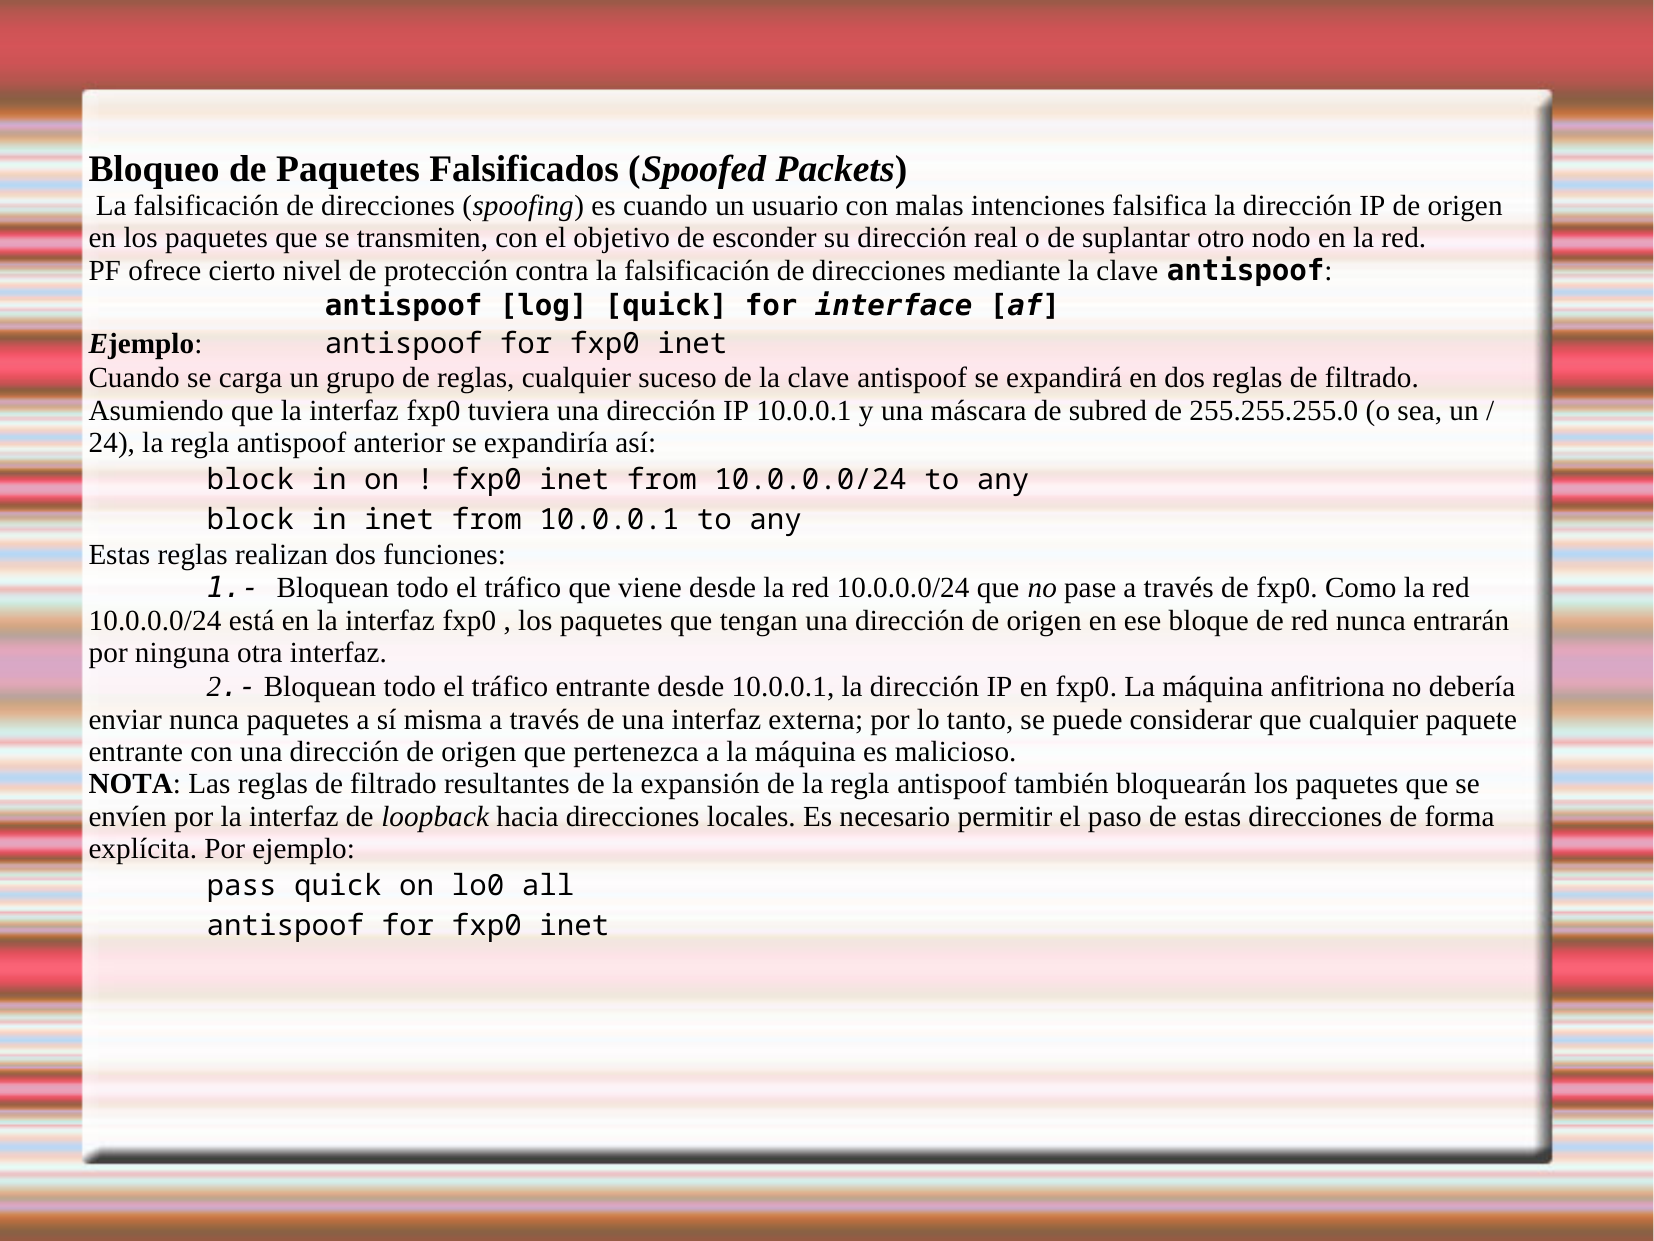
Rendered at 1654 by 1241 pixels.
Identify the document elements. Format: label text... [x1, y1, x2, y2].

text_box Bloqueo de Paquetes Falsificados (Spoofed Packets) La falsificación de direcciones (spoofing) es cuando un usuario con malas intenciones falsifica la dirección IP de origen en los paquetes que se transmiten, con el objetivo de esconder su dirección real o de suplantar otro nodo en la red. PF ofrece cierto nivel de protección contra la falsificación de direcciones mediante la clave antispoof: antispoof [log] [quick] for interface [af] Ejemplo: antispoof for fxp0 inet Cuando se carga un grupo de reglas, cualquier suceso de la clave antispoof se expandirá en dos reglas de filtrado. Asumiendo que la interfaz fxp0 tuviera una dirección IP 10.0.0.1 y una máscara de subred de 255.255.255.0 (o sea, un /24), la regla antispoof anterior se expandiría así: block in on ! fxp0 inet from 10.0.0.0/24 to any block in inet from 10.0.0.1 to any Estas reglas realizan dos funciones: 1.- Bloquean todo el tráfico que viene desde la red 10.0.0.0/24 que no pase a través de fxp0. Como la red 10.0.0.0/24 está en la interfaz fxp0 , los paquetes que tengan una dirección de origen en ese bloque de red nunca entrarán por ninguna otra interfaz. 2.- Bloquean todo el tráfico entrante desde 10.0.0.1, la dirección IP en fxp0. La máquina anfitriona no debería enviar nunca paquetes a sí misma a través de una interfaz externa; por lo tanto, se puede considerar que cualquier paquete entrante con una dirección de origen que pertenezca a la máquina es malicioso. NOTA: Las reglas de filtrado resultantes de la expansión de la regla antispoof también bloquearán los paquetes que se envíen por la interfaz de loopback hacia direcciones locales. Es necesario permitir el paso de estas direcciones de forma explícita. Por ejemplo: pass quick on lo0 all antispoof for fxp0 inet [88, 147, 1536, 1151]
picture [0, 0, 1654, 1241]
